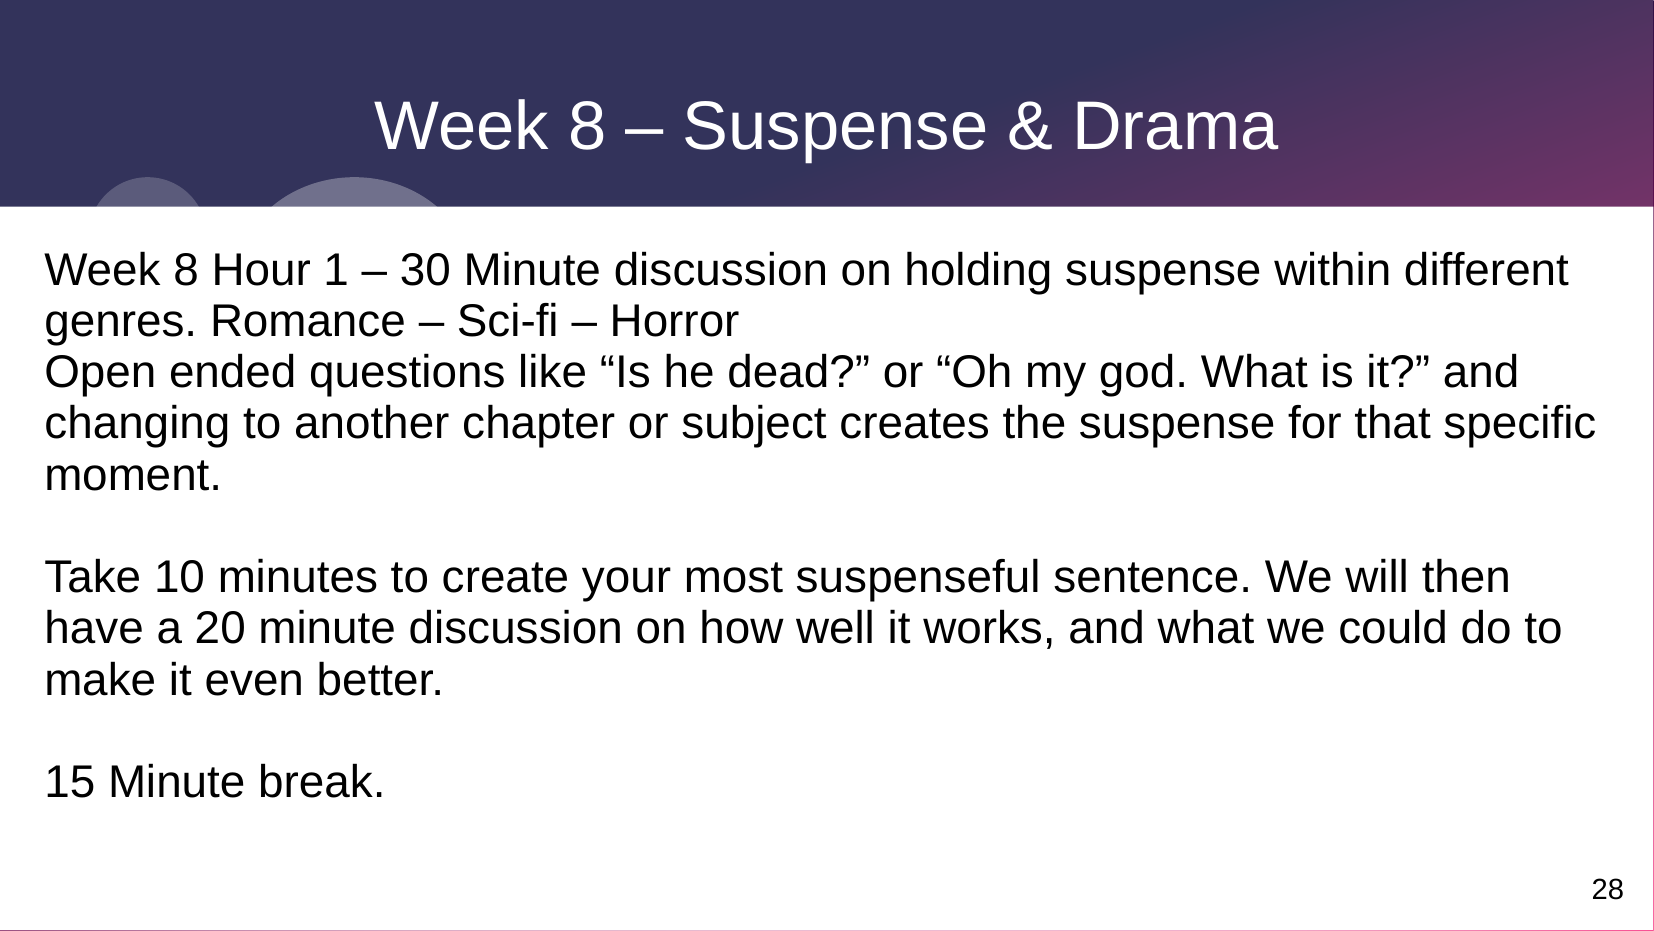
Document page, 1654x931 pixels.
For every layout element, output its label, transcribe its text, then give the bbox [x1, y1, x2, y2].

text_box Week 8 Hour 1 – 30 Minute discussion on holding suspense within different genres. Romance – Sci-fi – Horror Open ended questions like “Is he dead?” or “Oh my god. What is it?” and changing to another chapter or subject creates the suspense for that specific moment. Take 10 minutes to create your most suspenseful sentence. We will then have a 20 minute discussion on how well it works, and what we could do to make it even better. 15 Minute break. [29, 236, 1625, 916]
title Week 8 – Suspense & Drama [29, 44, 1625, 207]
